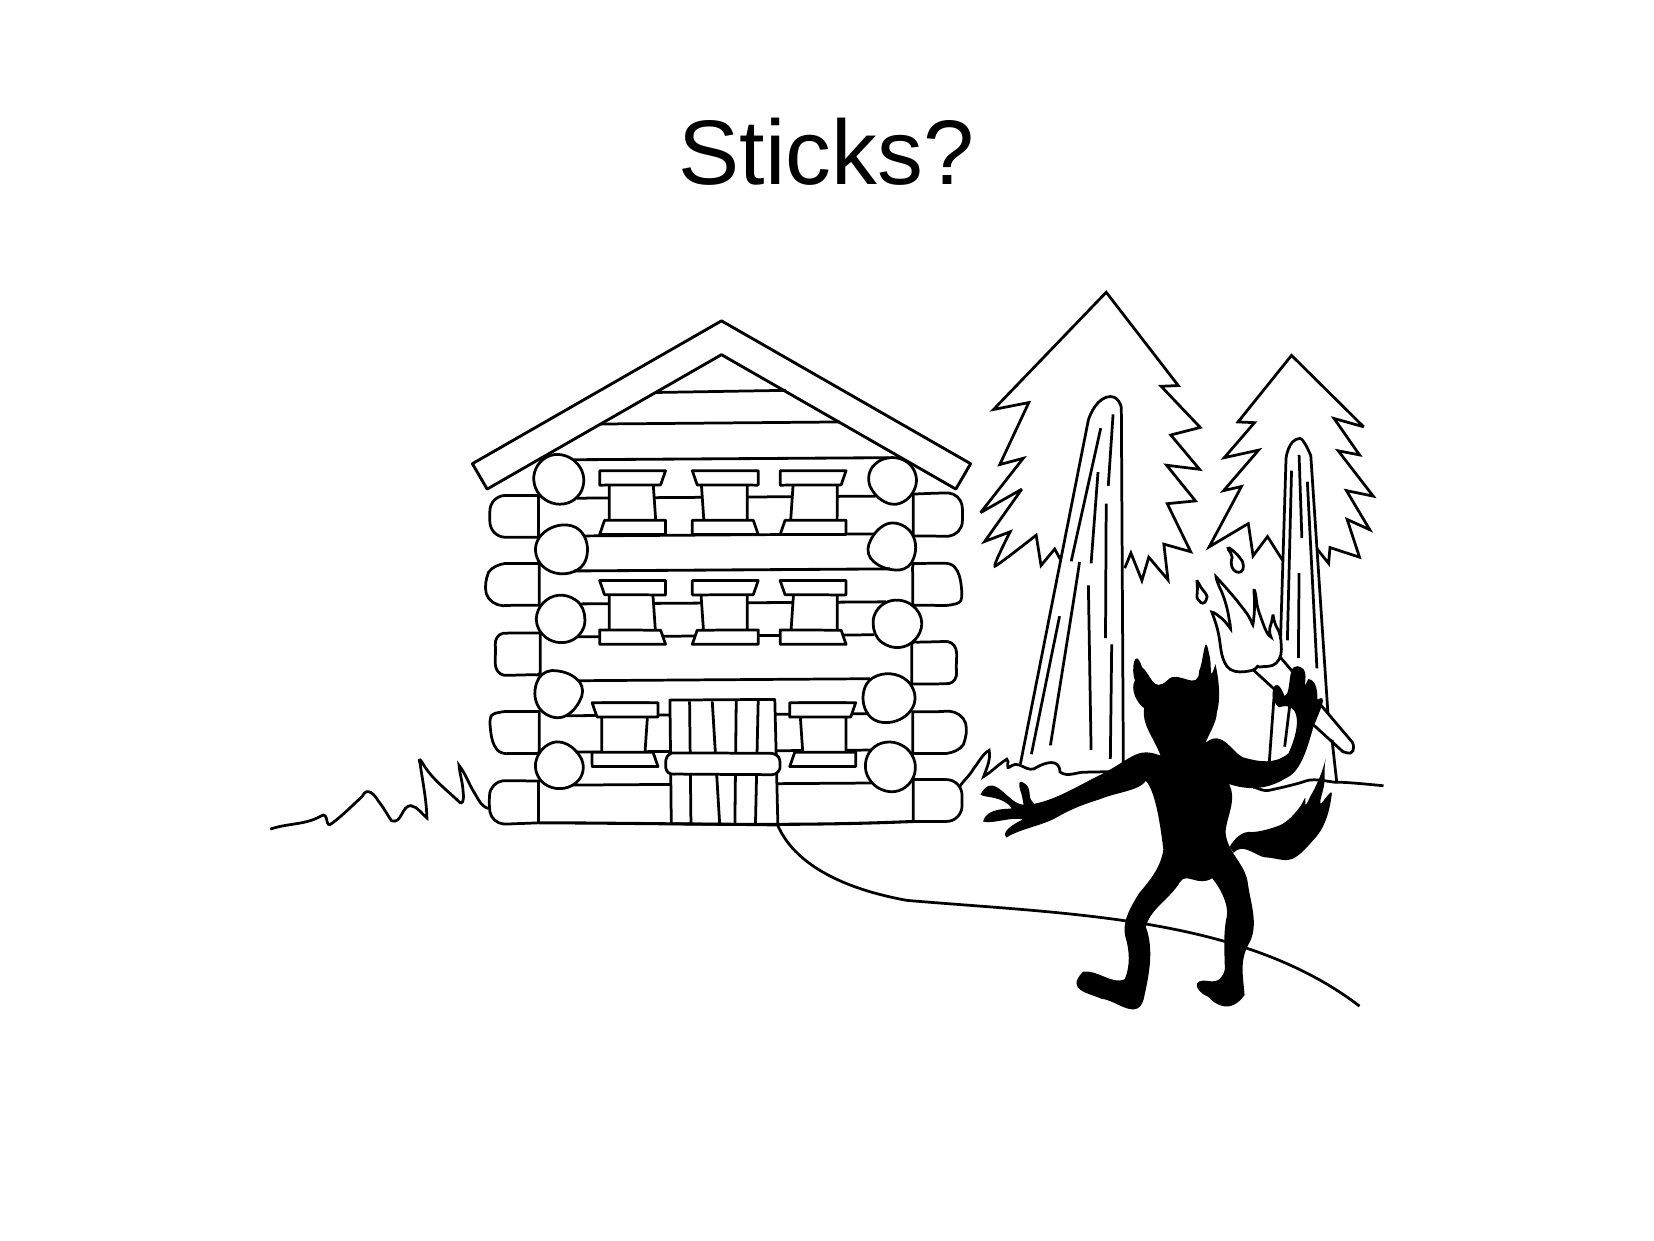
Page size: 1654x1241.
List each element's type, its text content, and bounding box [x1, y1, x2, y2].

picture [269, 290, 1384, 1010]
title Sticks? [82, 49, 1571, 257]
